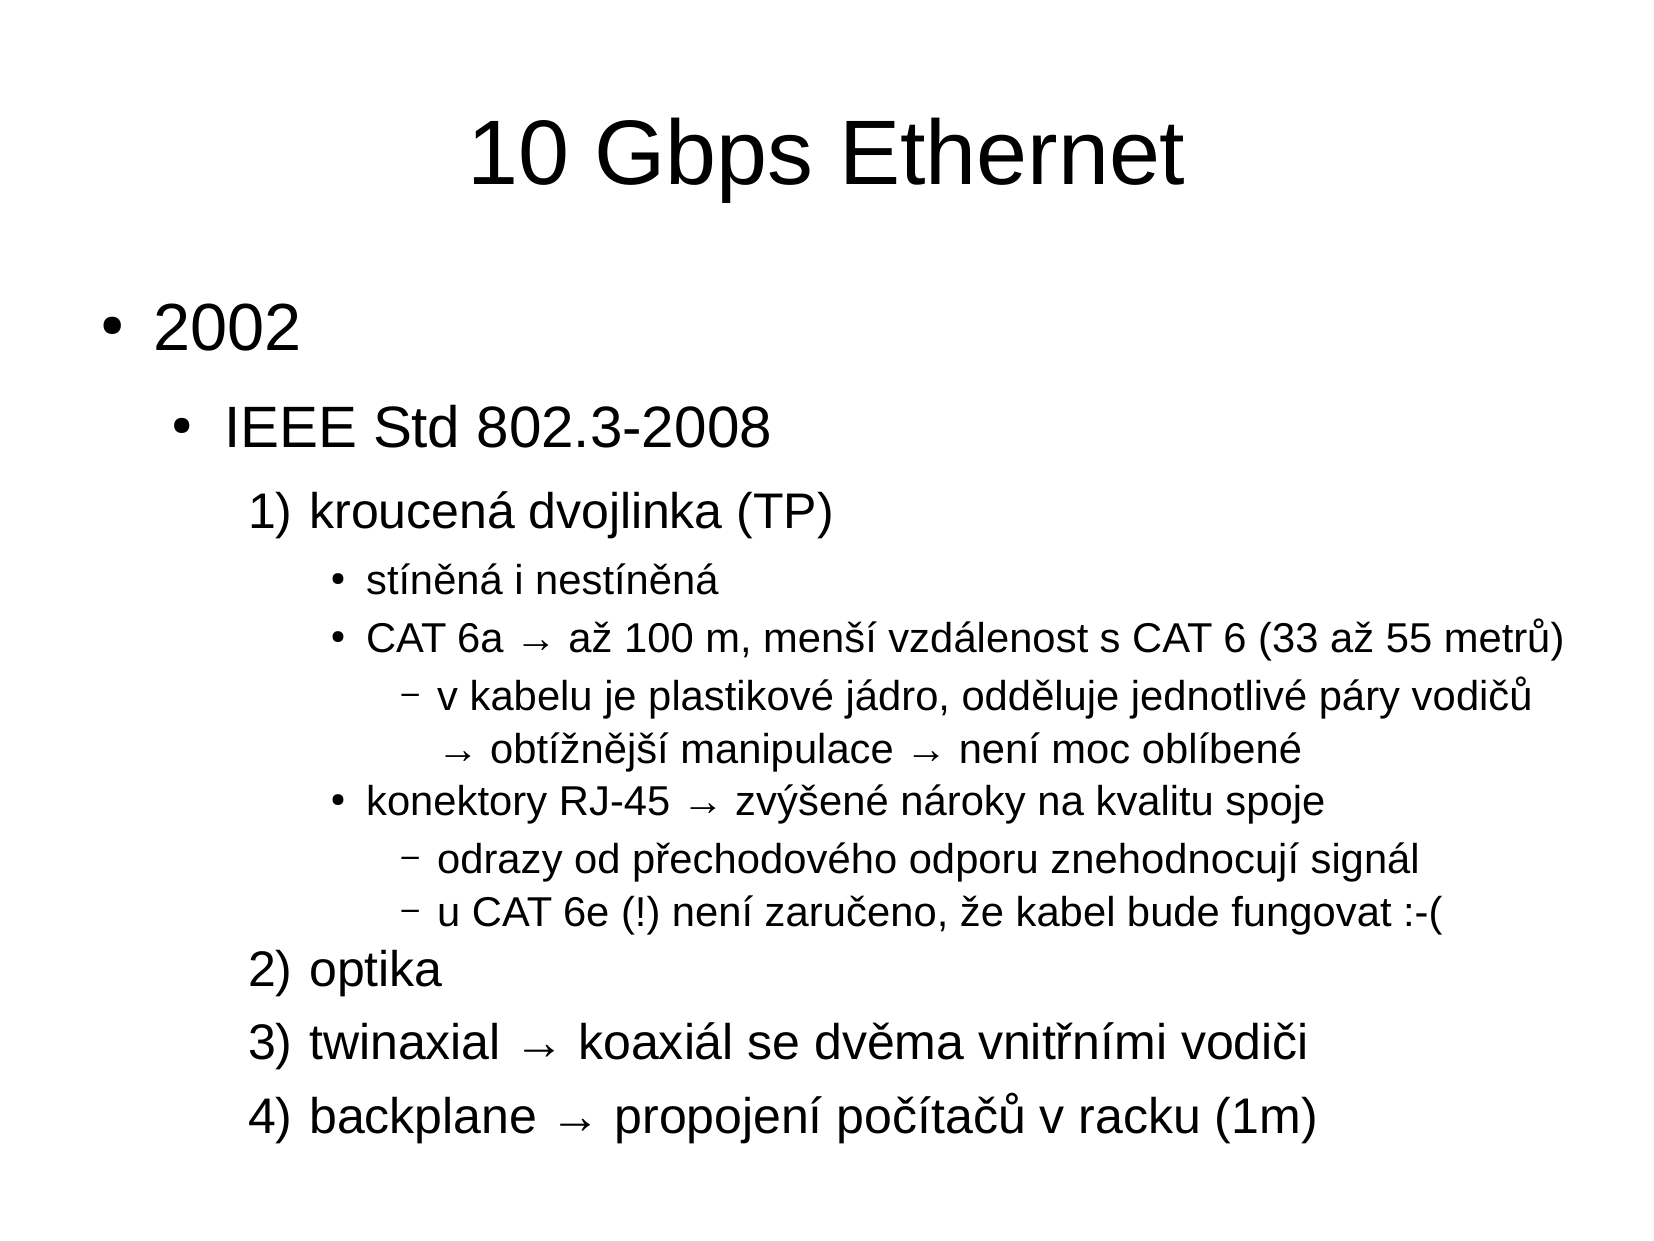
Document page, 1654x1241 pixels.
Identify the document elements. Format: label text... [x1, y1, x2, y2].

list 2002 IEEE Std 802.3-2008 kroucená dvojlinka (TP) stíněná i nestíněná CAT 6a → až 100 m, menší vzdálenost s CAT 6 (33 až 55 metrů) v kabelu je plastikové jádro, odděluje jednotlivé páry vodičů → obtížnější manipulace → není moc oblíbené konektory RJ-45 → zvýšené nároky na kvalitu spoje odrazy od přechodového odporu znehodnocují signál u CAT 6e (!) není zaručeno, že kabel bude fungovat :-( optika twinaxial → koaxiál se dvěma vnitřními vodiči backplane → propojení počítačů v racku (1m) [82, 290, 1571, 1144]
title 10 Gbps Ethernet [82, 49, 1571, 257]
